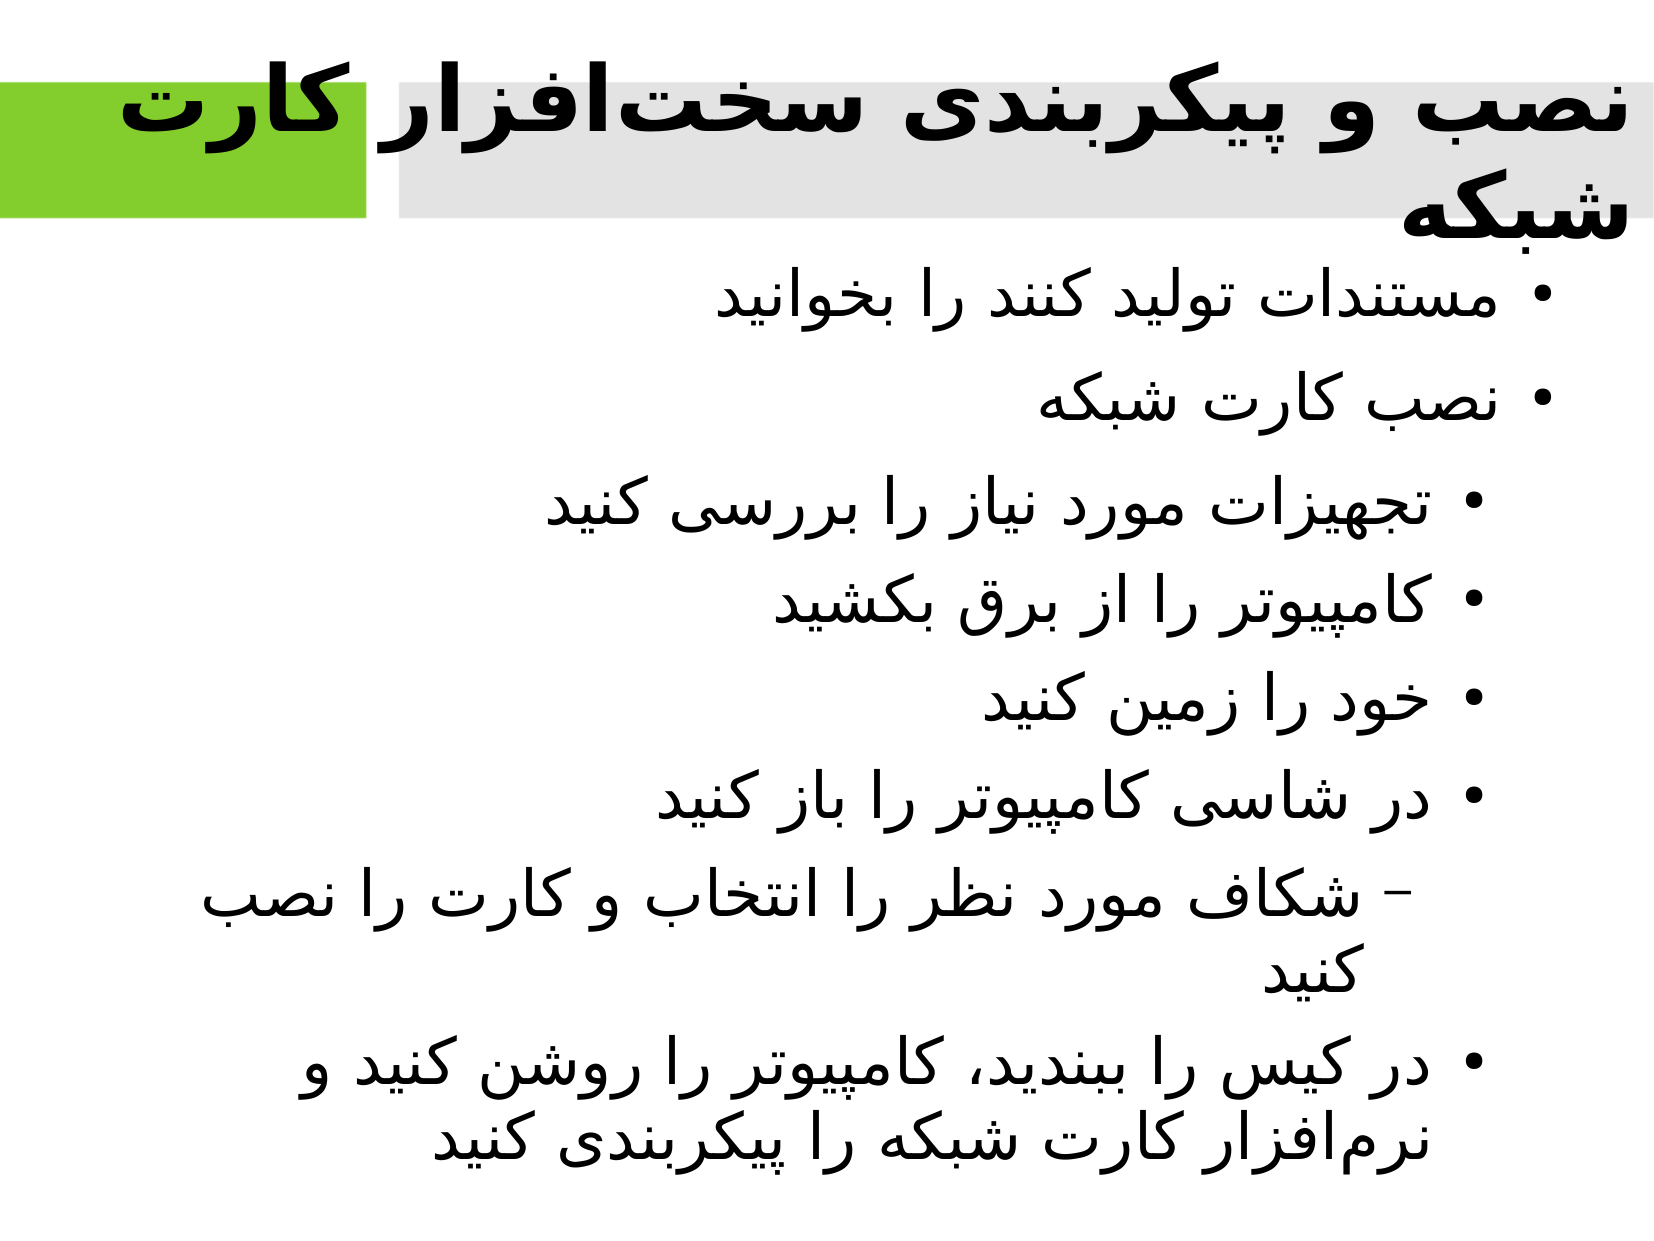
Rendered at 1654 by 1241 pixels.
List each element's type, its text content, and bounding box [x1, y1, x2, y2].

picture [0, 0, 1654, 1241]
list مستندات تولید کنند را بخوانید نصب کارت شبکه تجهیزات مورد نیاز را بررسی کنید کامپیوتر را از برق بکشید خود را زمین کنید در شاسی کامپیوتر را باز کنید شکاف مورد نظر را انتخاب و کارت را نصب کنید در کیس را ببندید، کامپیوتر را روشن کنید و نرم‌افزار کارت شبکه را پیکربندی کنید [82, 256, 1571, 1182]
title نصب و پیکربندی سخت‌افزار کارت شبکه [82, 49, 1636, 257]
